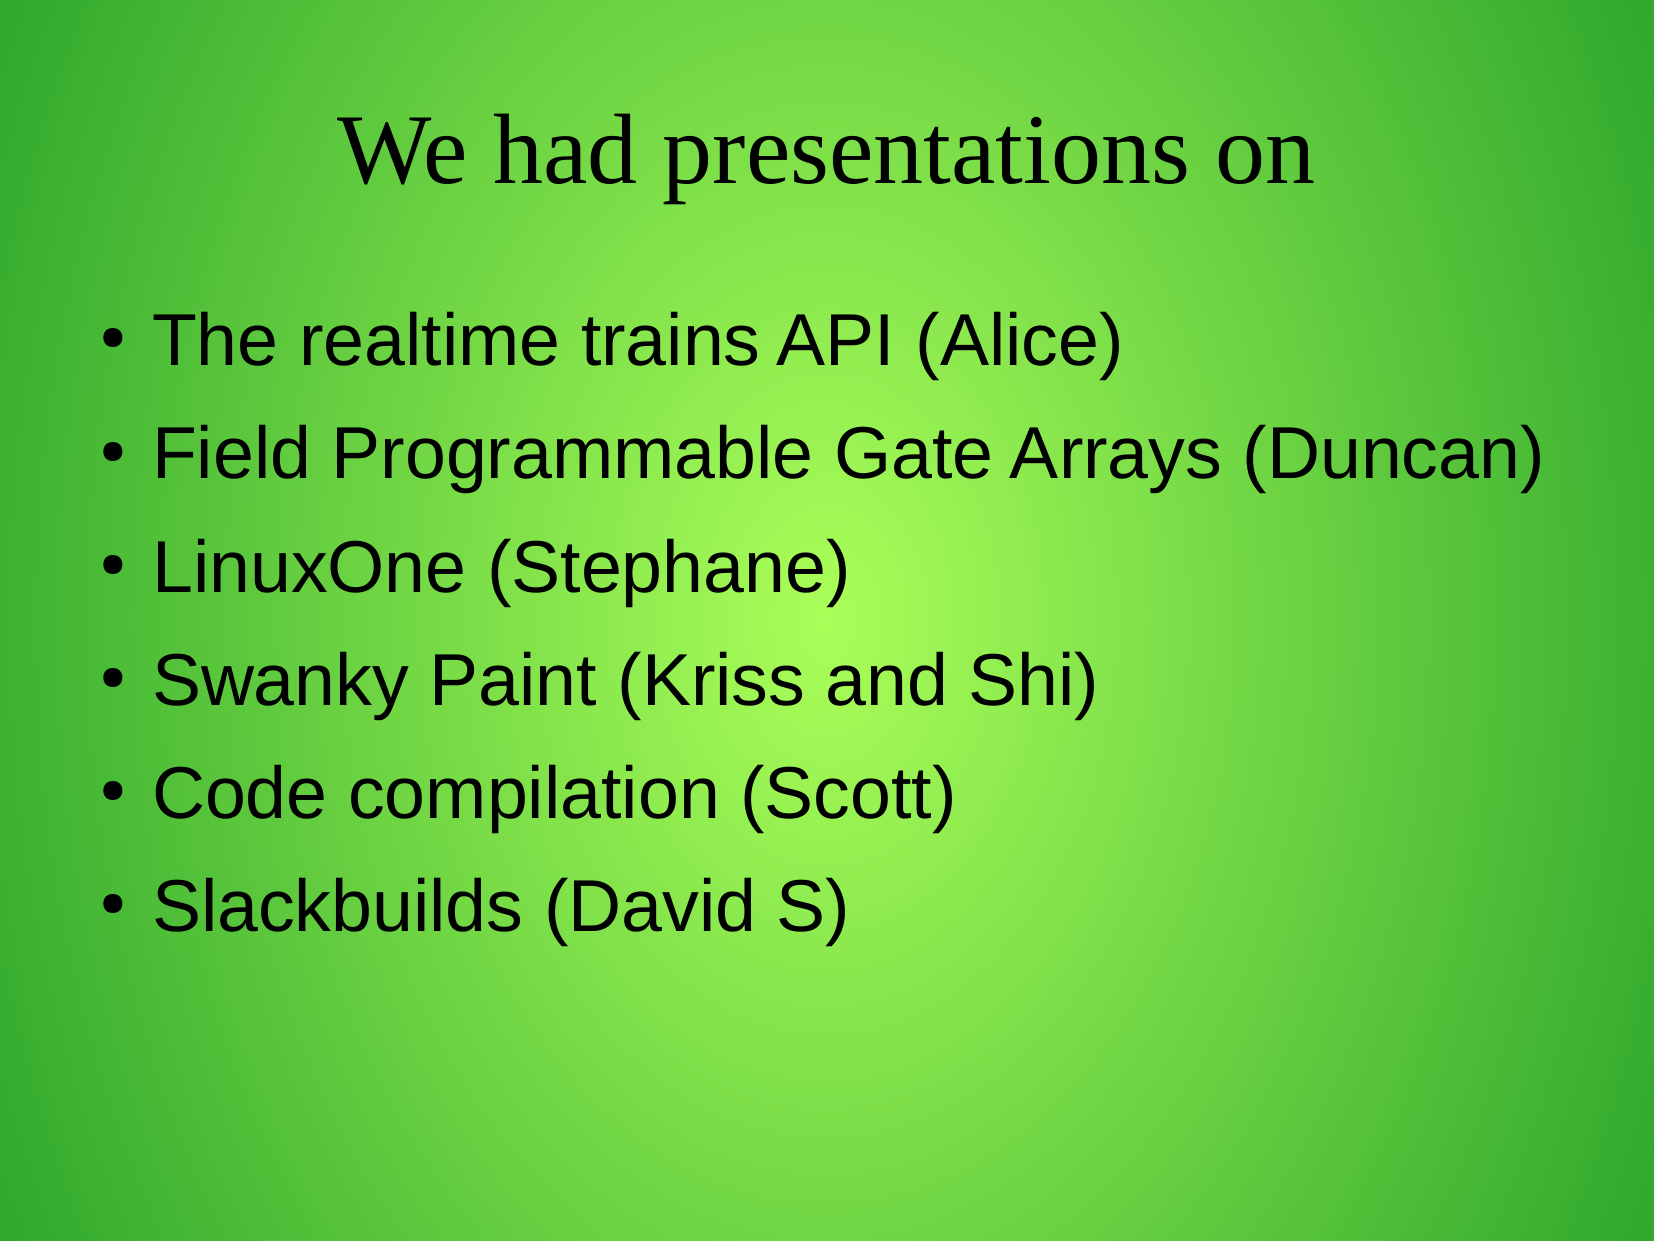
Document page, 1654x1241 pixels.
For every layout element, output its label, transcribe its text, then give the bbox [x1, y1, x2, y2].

list The realtime trains API (Alice) Field Programmable Gate Arrays (Duncan) LinuxOne (Stephane) Swanky Paint (Kriss and Shi) Code compilation (Scott) Slackbuilds (David S) [82, 299, 1571, 1019]
title We had presentations on [82, 47, 1571, 252]
